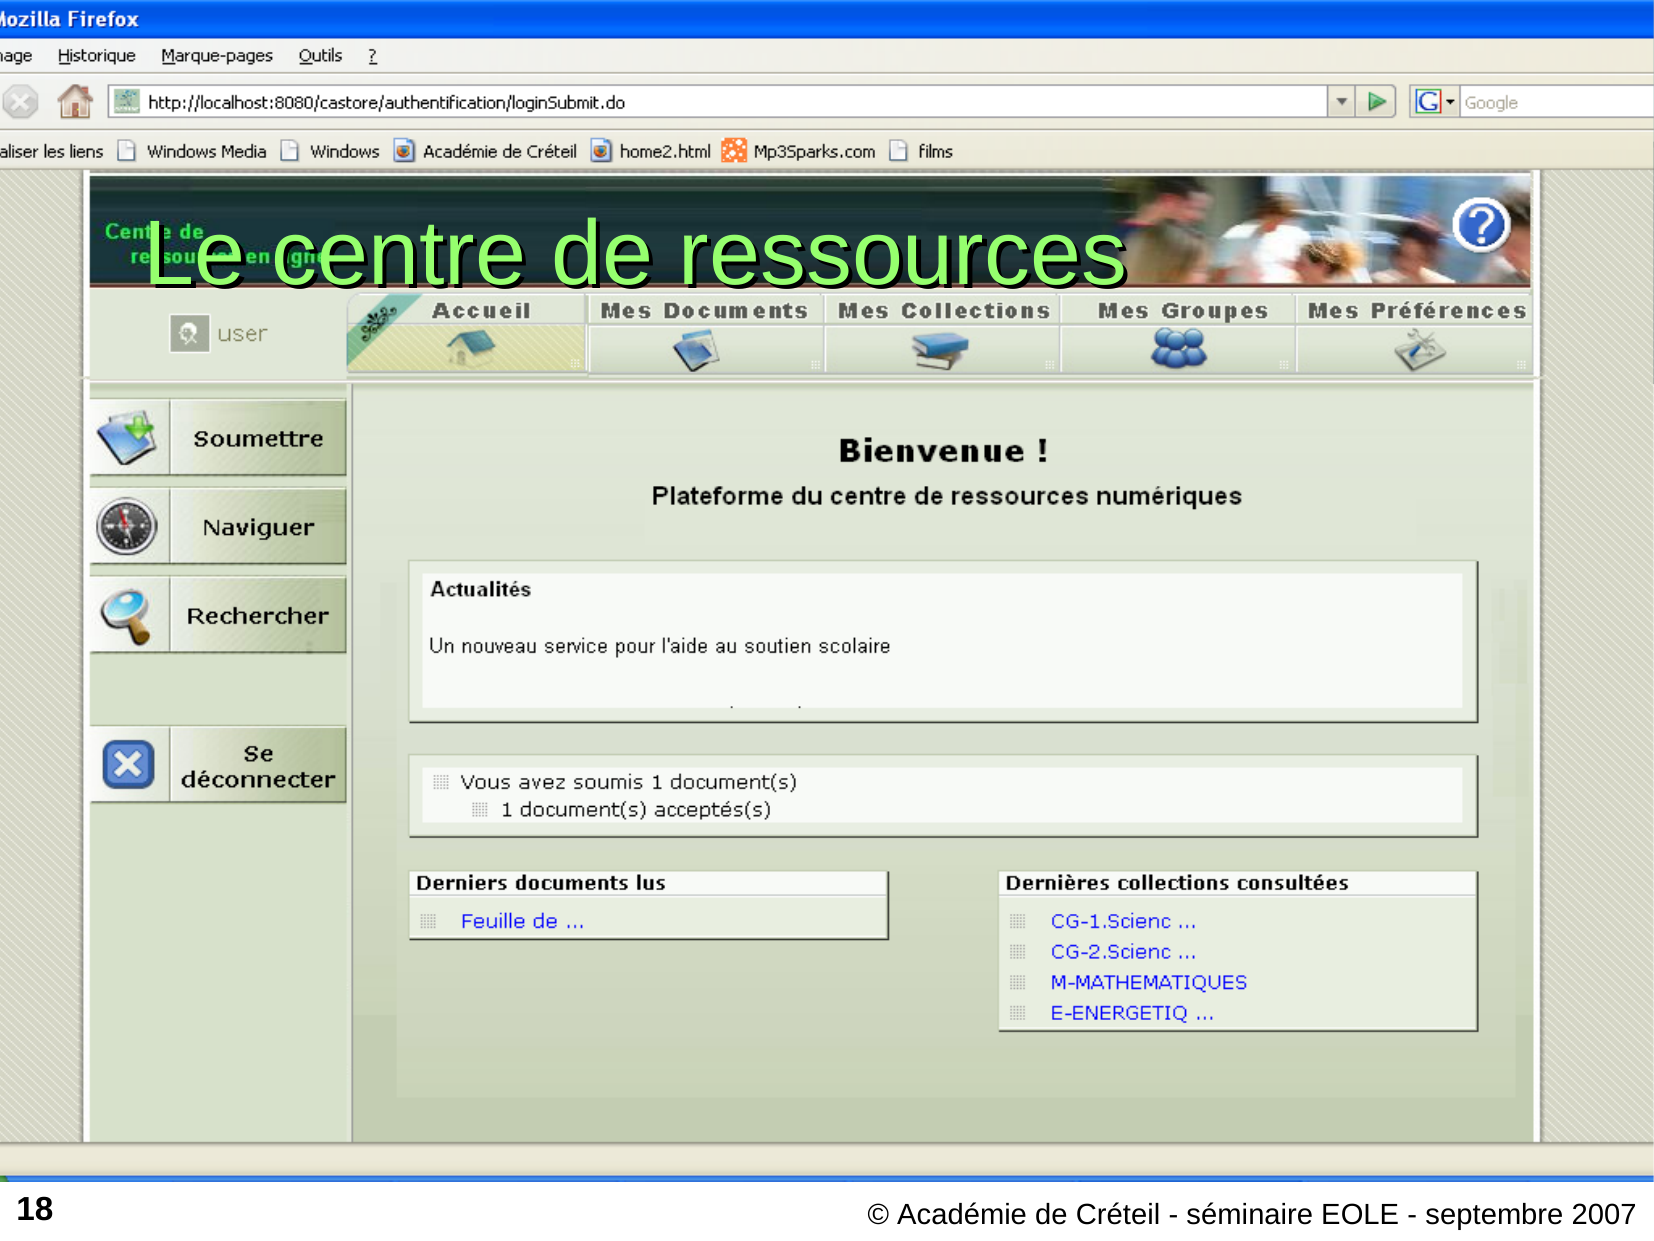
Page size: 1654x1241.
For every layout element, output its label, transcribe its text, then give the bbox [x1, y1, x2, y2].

picture [0, 0, 1654, 1182]
text_box Le centre de ressources [143, 201, 1159, 305]
